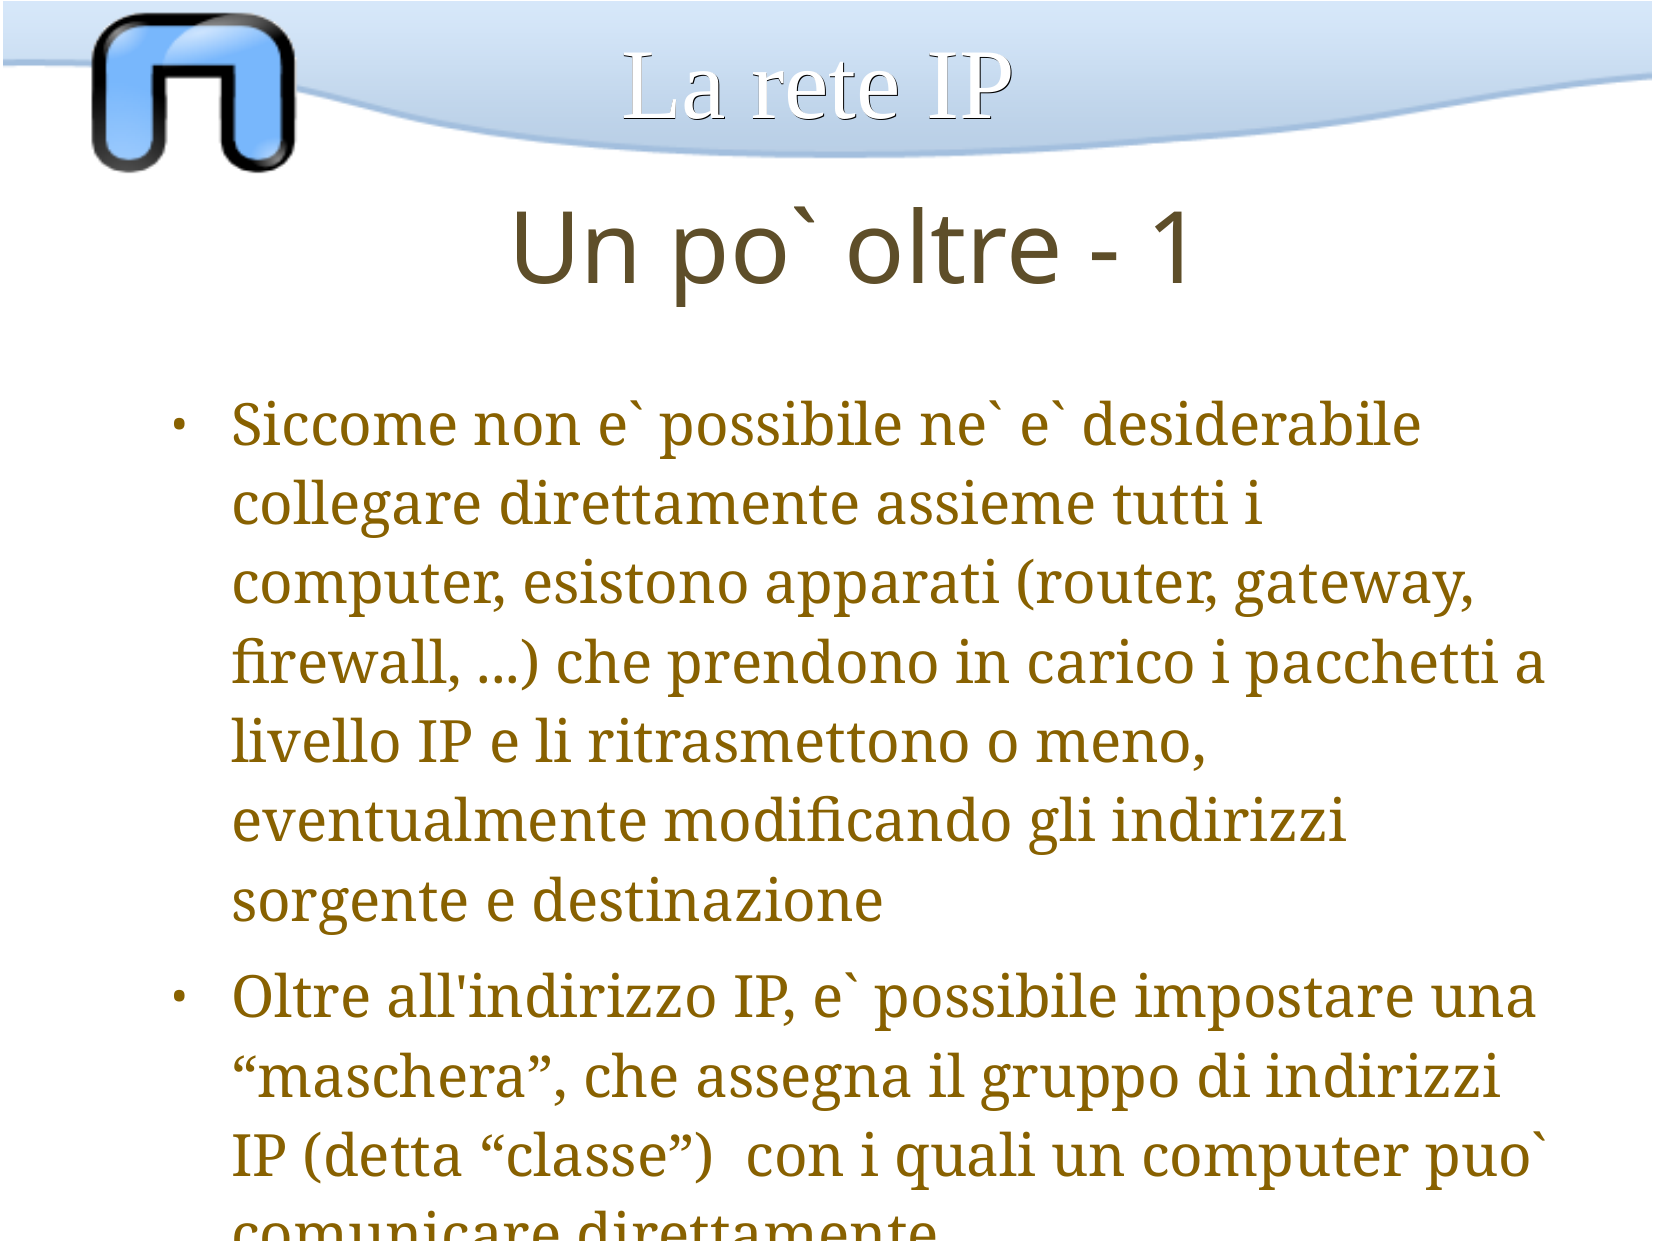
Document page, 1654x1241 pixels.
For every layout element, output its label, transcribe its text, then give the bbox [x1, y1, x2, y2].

text_box La rete IP [573, 29, 1063, 82]
picture [0, 0, 1654, 1241]
list Siccome non e` possibile ne` e` desiderabile collegare direttamente assieme tutti i computer, esistono apparati (router, gateway, firewall, ...) che prendono in carico i pacchetti a livello IP e li ritrasmettono o meno, eventualmente modificando gli indirizzi sorgente e destinazione Oltre all'indirizzo IP, e` possibile impostare una “maschera”, che assegna il gruppo di indirizzi IP (detta “classe”) con i quali un computer puo` comunicare direttamente [136, 383, 1555, 1241]
title Un po` oltre - 1 [147, 82, 1565, 408]
